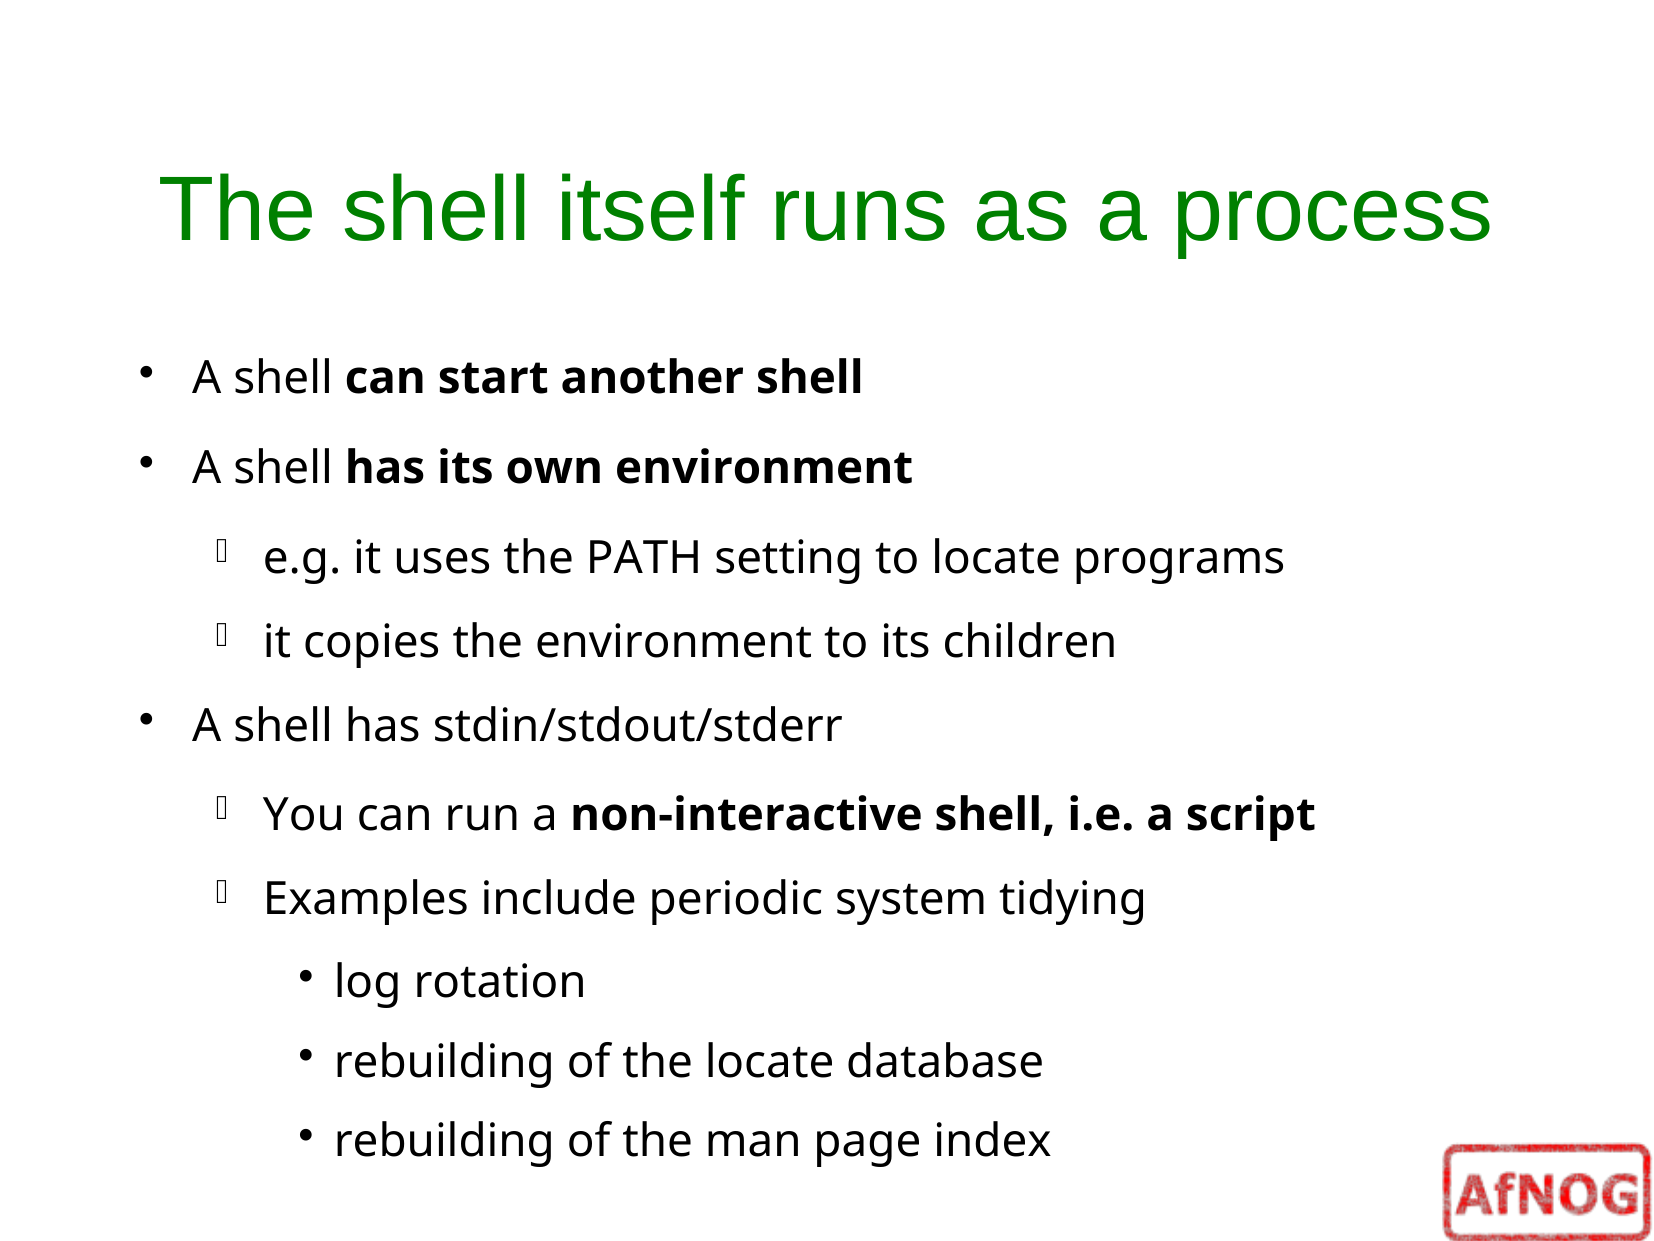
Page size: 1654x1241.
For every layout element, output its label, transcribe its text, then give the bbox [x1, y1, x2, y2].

picture [1534, 1141, 1654, 1241]
list A shell can start another shell A shell has its own environment e.g. it uses the PATH setting to locate programs it copies the environment to its children A shell has stdin/stdout/stderr You can run a non-interactive shell, i.e. a script Examples include periodic system tidying log rotation rebuilding of the locate database rebuilding of the man page index [121, 344, 1534, 1241]
title The shell itself runs as a process [121, 67, 1534, 344]
